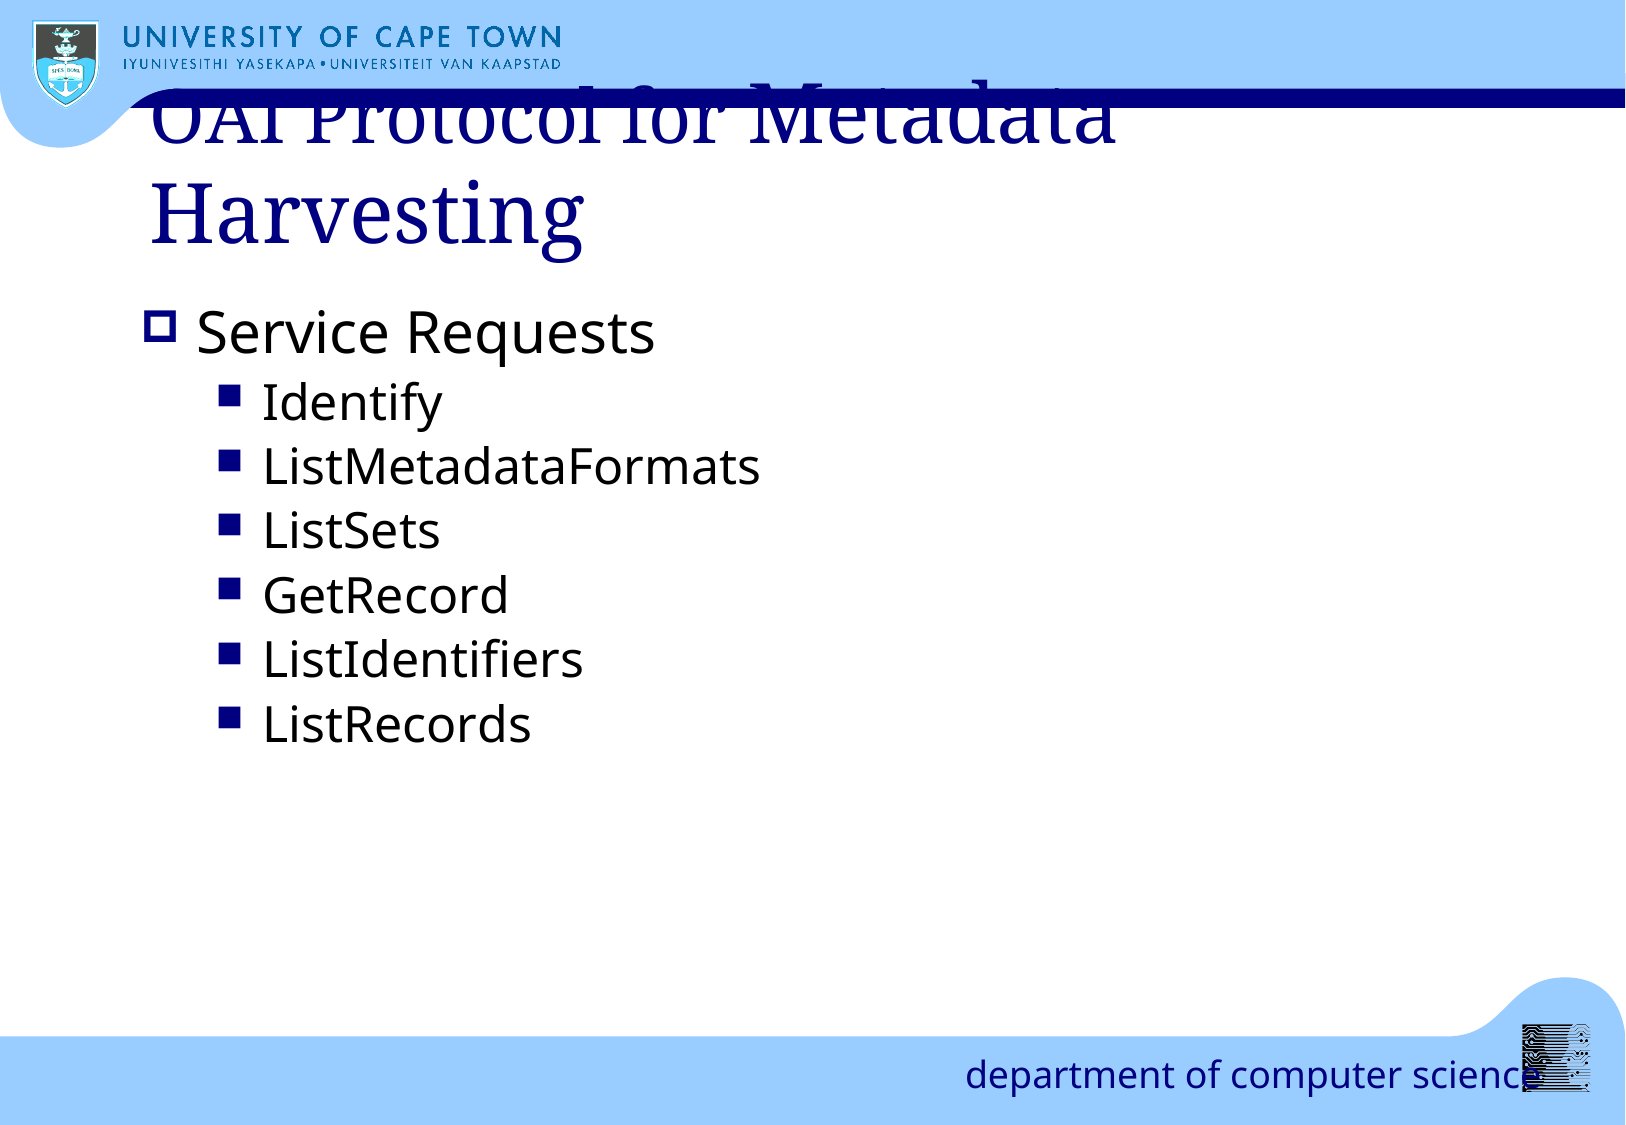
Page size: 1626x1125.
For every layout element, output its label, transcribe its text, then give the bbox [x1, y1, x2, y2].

list Service Requests Identify ListMetadataFormats ListSets GetRecord ListIdentifiers ListRecords [125, 296, 1570, 949]
picture [1526, 1070, 1536, 1076]
picture [1522, 1024, 1591, 1092]
title OAI Protocol for Metadata Harvesting [134, 140, 1571, 268]
picture [120, 23, 563, 71]
